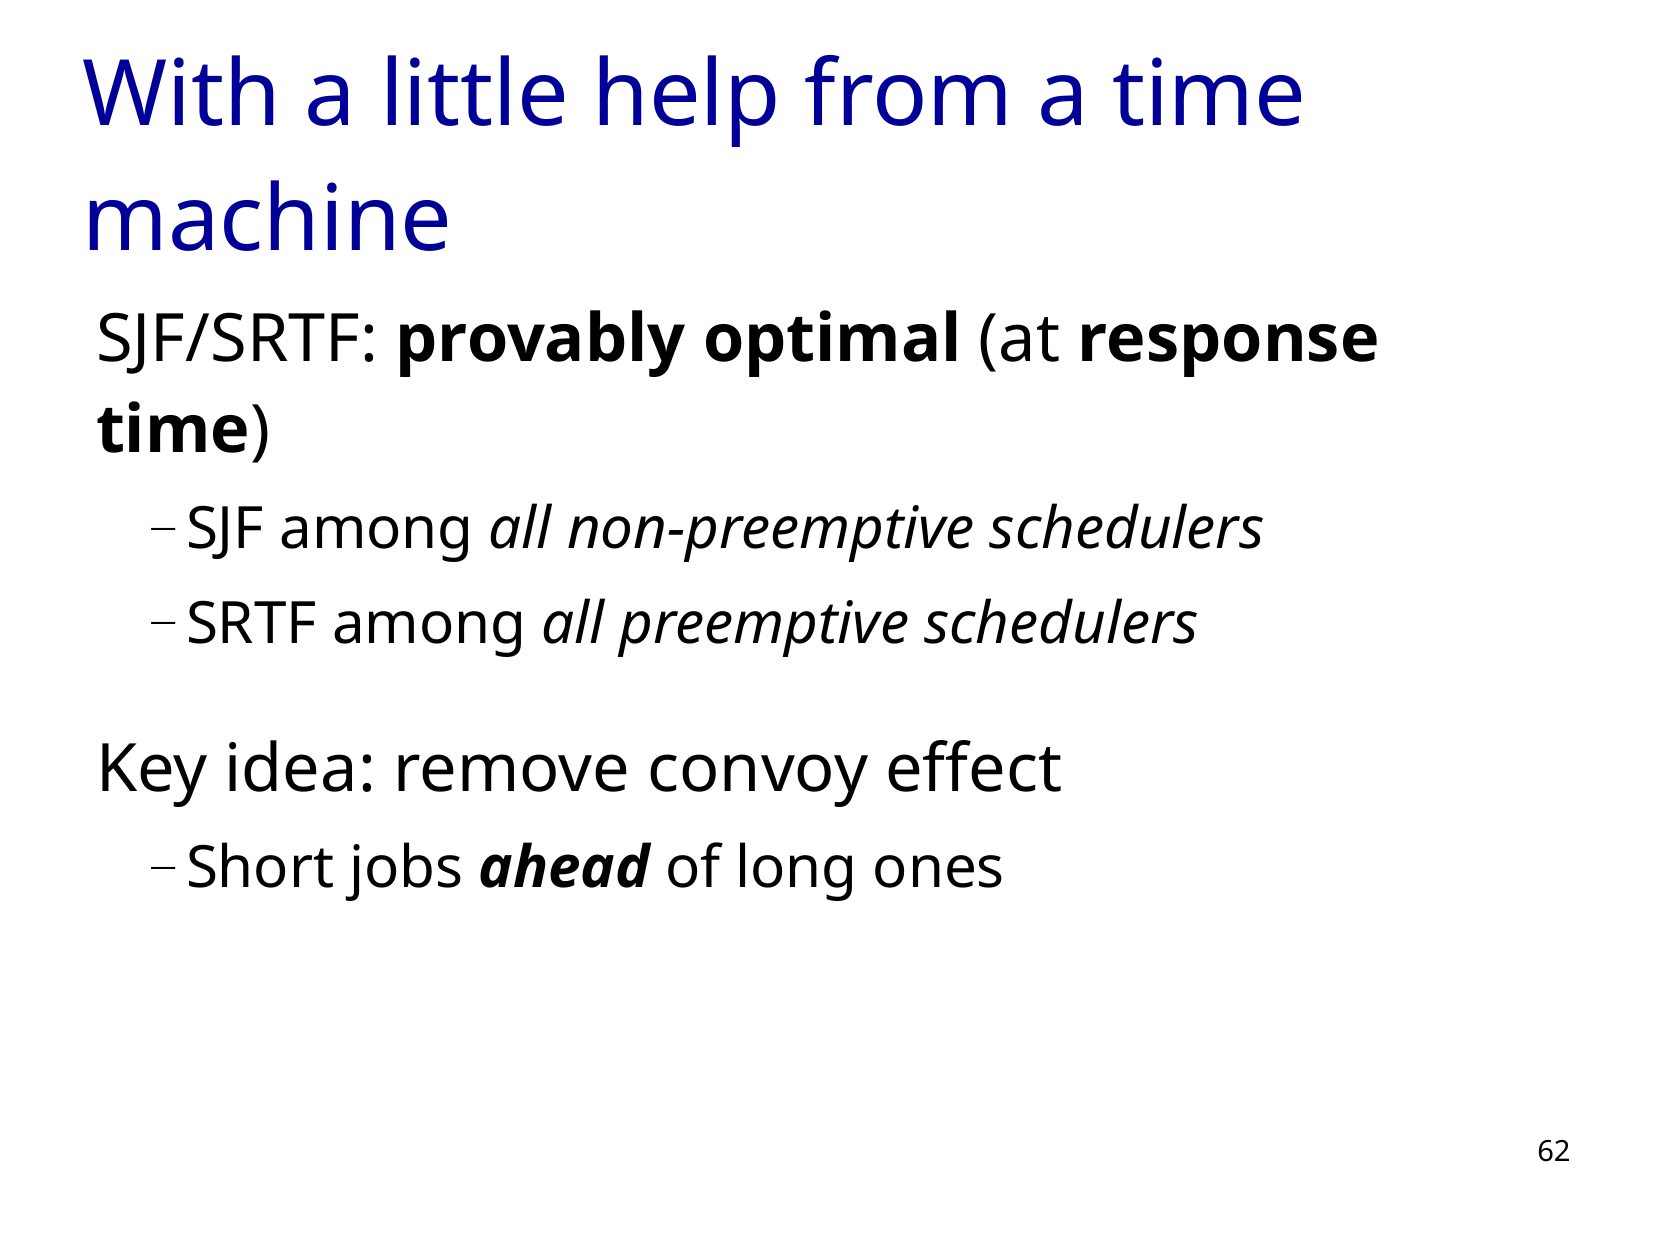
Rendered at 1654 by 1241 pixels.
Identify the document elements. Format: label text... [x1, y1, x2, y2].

title With a little help from a time machine [82, 49, 1571, 257]
list SJF/SRTF: provably optimal (at response time) SJF among all non-preemptive schedulers SRTF among all preemptive schedulers Key idea: remove convoy effect Short jobs ahead of long ones [60, 290, 1571, 1096]
